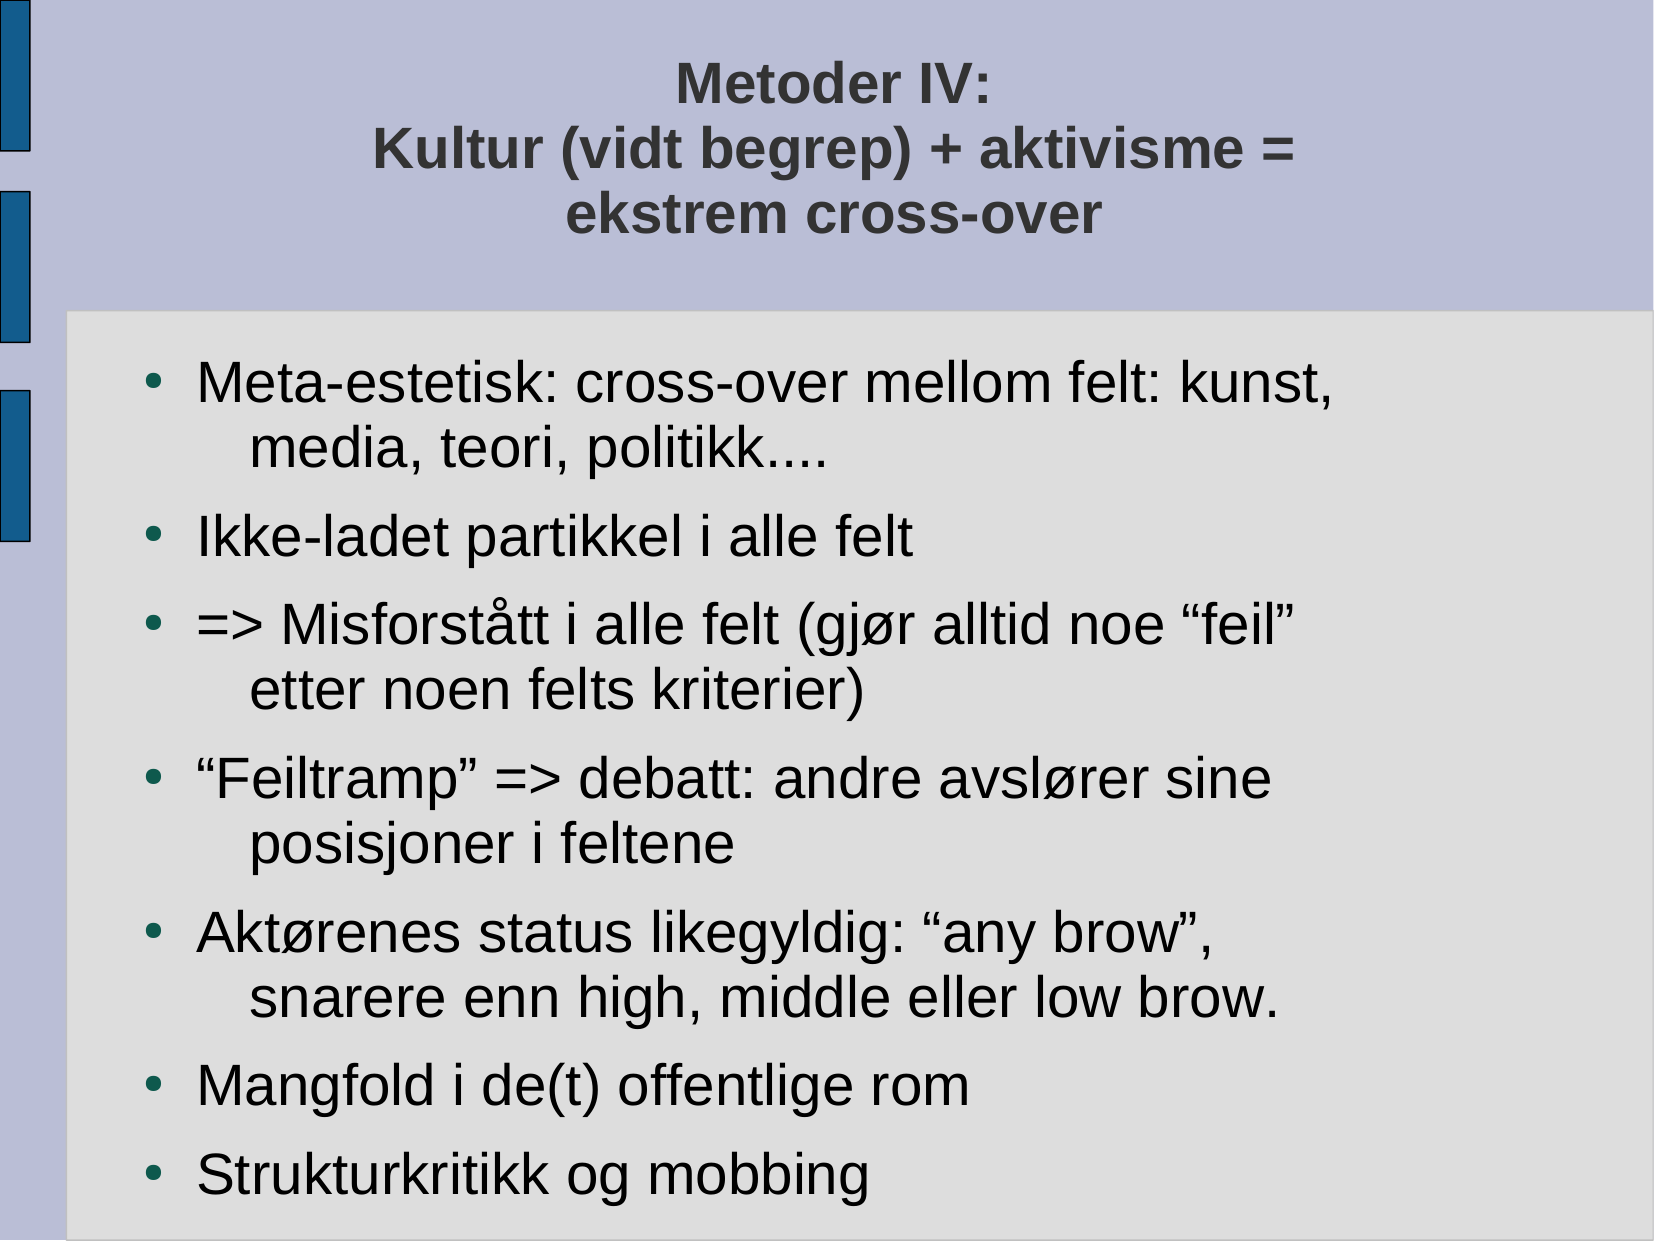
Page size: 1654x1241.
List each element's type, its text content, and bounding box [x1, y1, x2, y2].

title Metoder IV: Kultur (vidt begrep) + aktivisme = ekstrem cross-over [128, 45, 1541, 253]
list Meta-estetisk: cross-over mellom felt: kunst, media, teori, politikk.... Ikke-ladet partikkel i alle felt => Misforstått i alle felt (gjør alltid noe “feil” etter noen felts kriterier) “Feiltramp” => debatt: andre avslører sine posisjoner i feltene Aktørenes status likegyldig: “any brow”, snarere enn high, middle eller low brow. Mangfold i de(t) offentlige rom Strukturkritikk og mobbing [107, 349, 1354, 1207]
